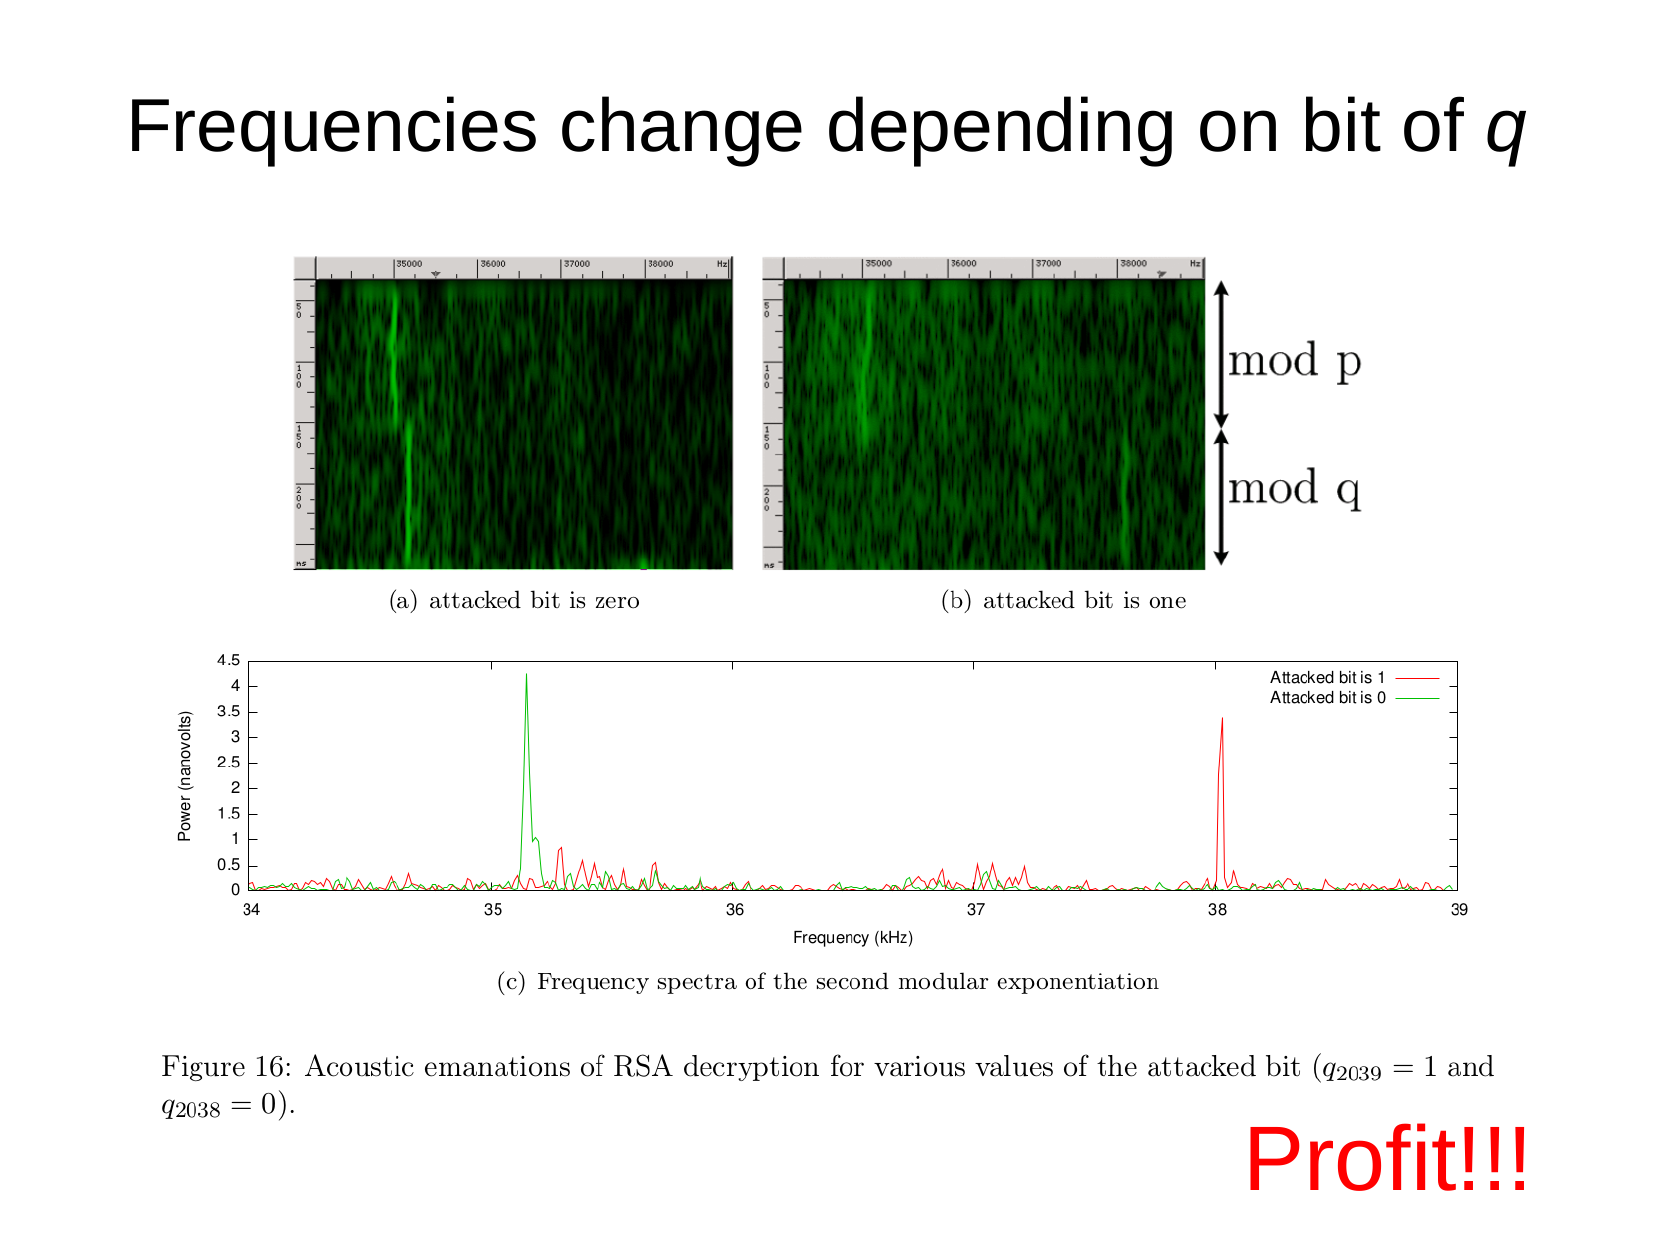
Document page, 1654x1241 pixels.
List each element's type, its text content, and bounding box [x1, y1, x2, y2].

title Frequencies change depending on bit of q [82, 49, 1571, 201]
text_box Profit!!! [1228, 1100, 1549, 1218]
picture [144, 247, 1509, 1130]
